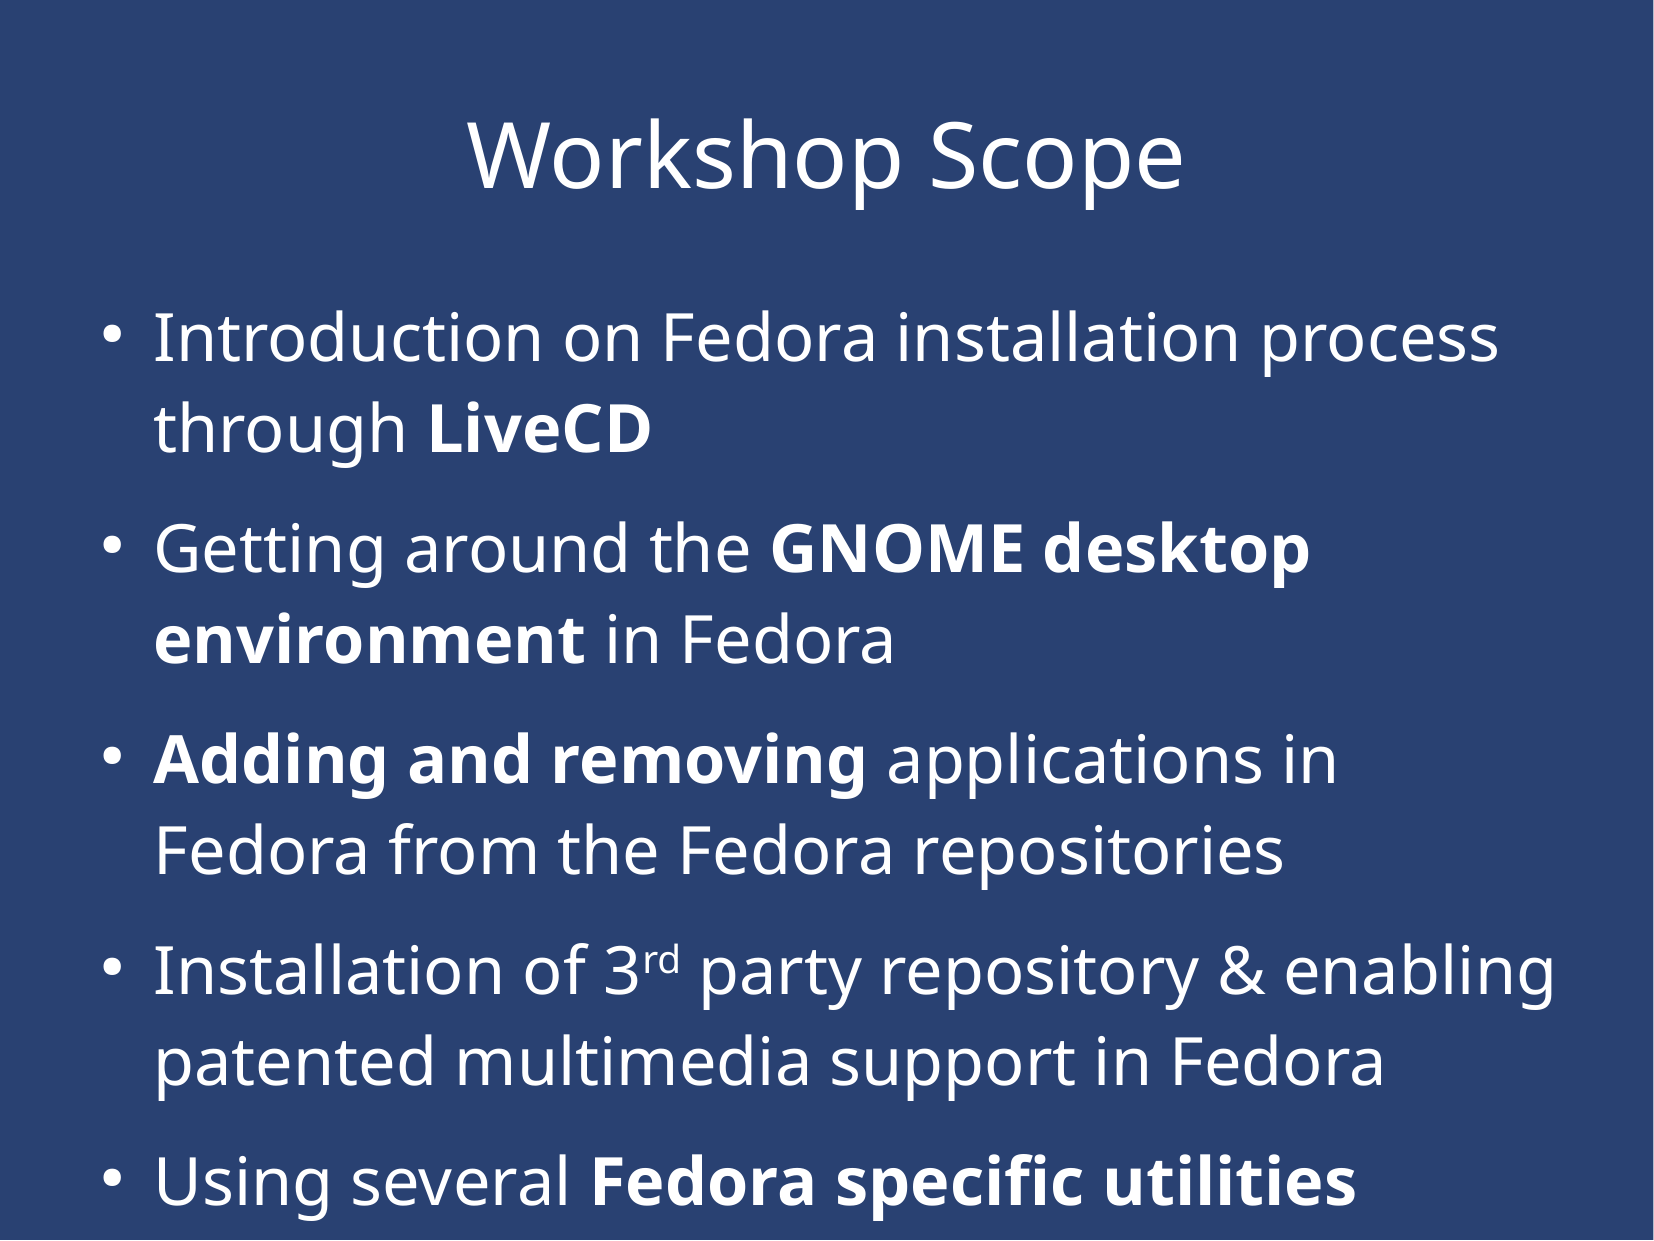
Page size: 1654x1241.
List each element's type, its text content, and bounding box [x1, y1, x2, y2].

title Workshop Scope [82, 49, 1571, 257]
list Introduction on Fedora installation process through LiveCD Getting around the GNOME desktop environment in Fedora Adding and removing applications in Fedora from the Fedora repositories Installation of 3rd party repository & enabling patented multimedia support in Fedora Using several Fedora specific utilities Quick http server using Apache [82, 290, 1571, 1241]
